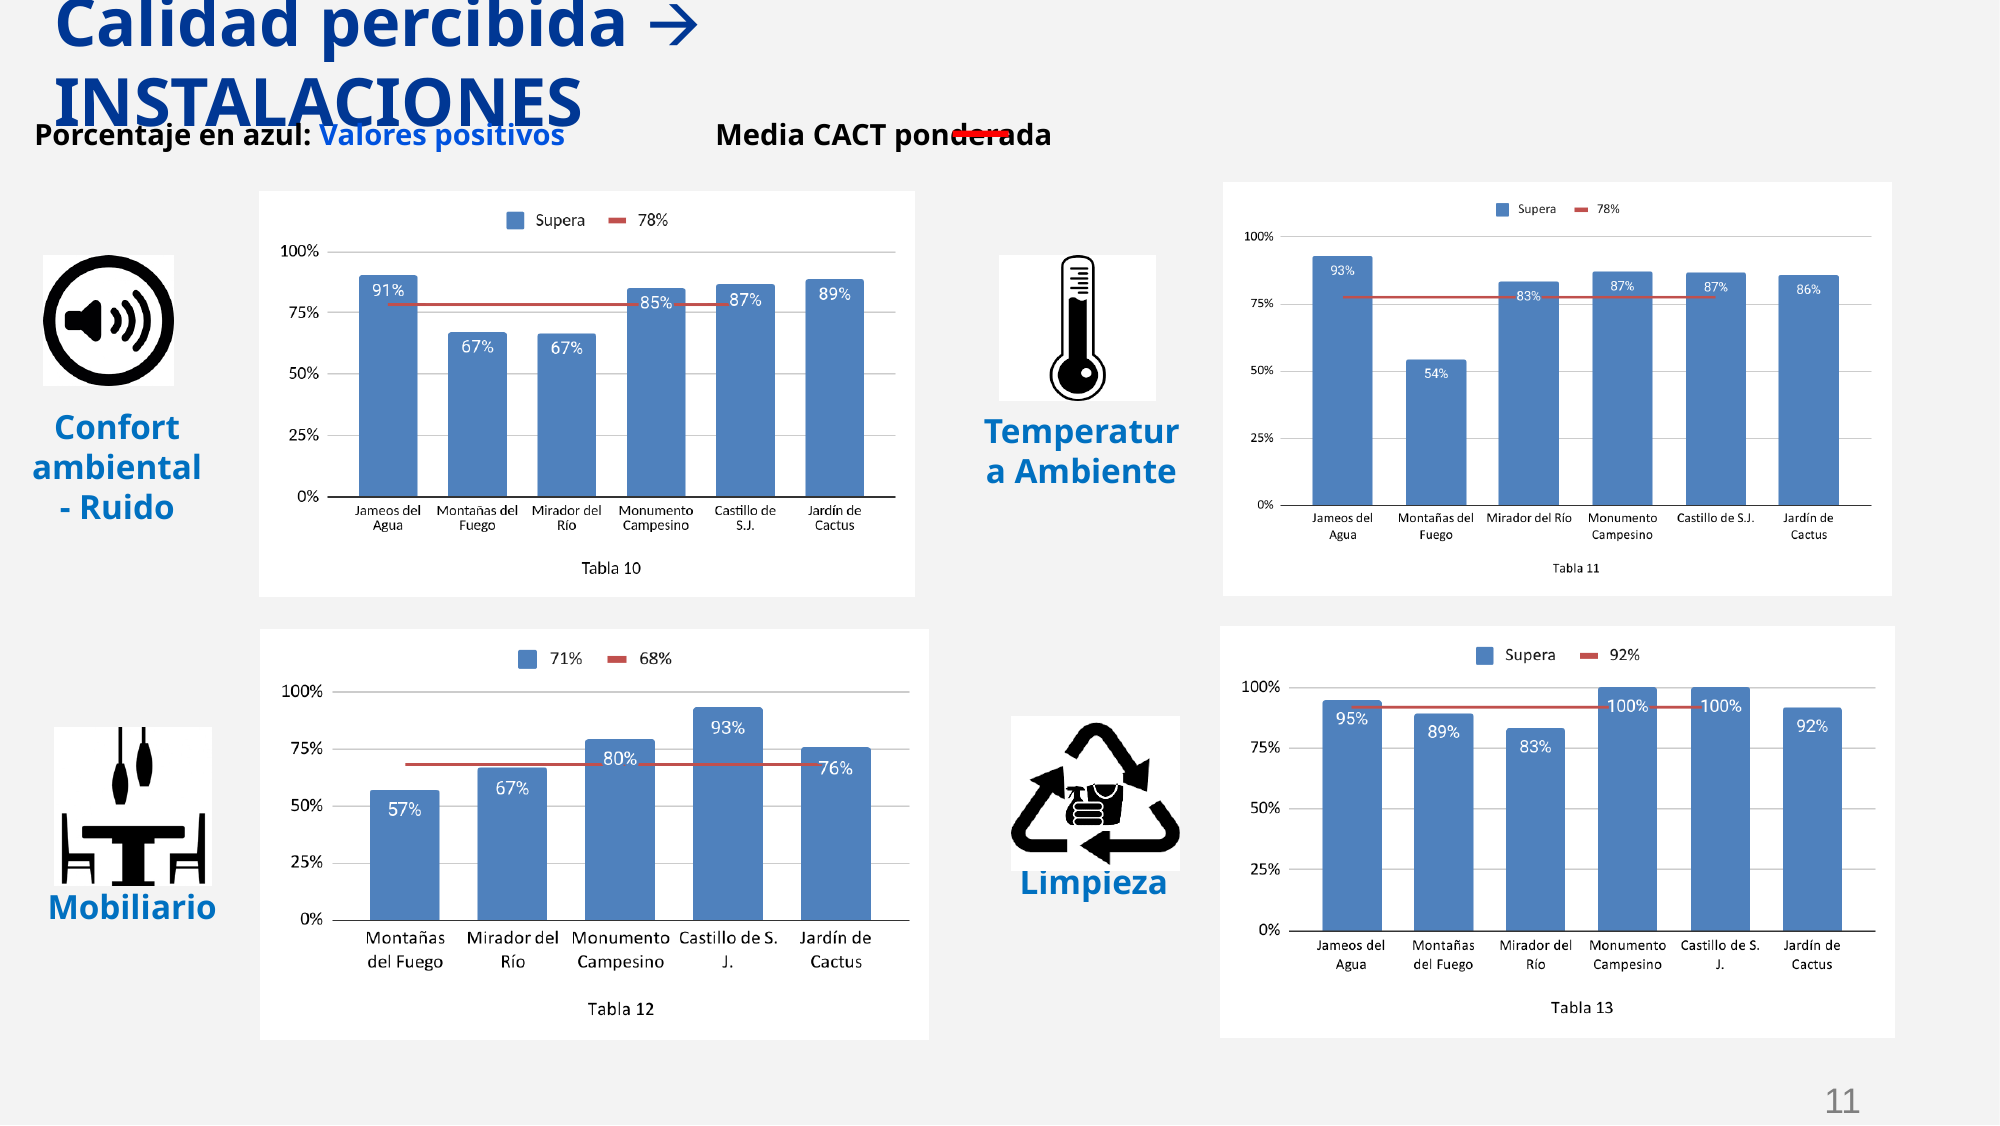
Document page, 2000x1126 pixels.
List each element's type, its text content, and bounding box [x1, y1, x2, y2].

text_box Temperatura Ambiente [964, 402, 1199, 499]
text_box Calidad percibida 🡪 INSTALACIONES [54, 0, 1225, 109]
text_box Limpieza [976, 853, 1211, 909]
picture [259, 191, 915, 597]
picture [54, 727, 212, 886]
text_box Mobiliario [15, 879, 250, 935]
text_box Confort ambiental - Ruido [8, 398, 227, 535]
picture [1220, 626, 1895, 1039]
slide_number 1 [1412, 1069, 1880, 1126]
picture [1223, 182, 1892, 596]
picture [260, 629, 929, 1040]
picture [43, 255, 174, 386]
picture [999, 255, 1156, 401]
picture [1011, 716, 1180, 871]
text_box Porcentaje en azul: Valores positivos Media CACT ponderada [19, 109, 1988, 158]
